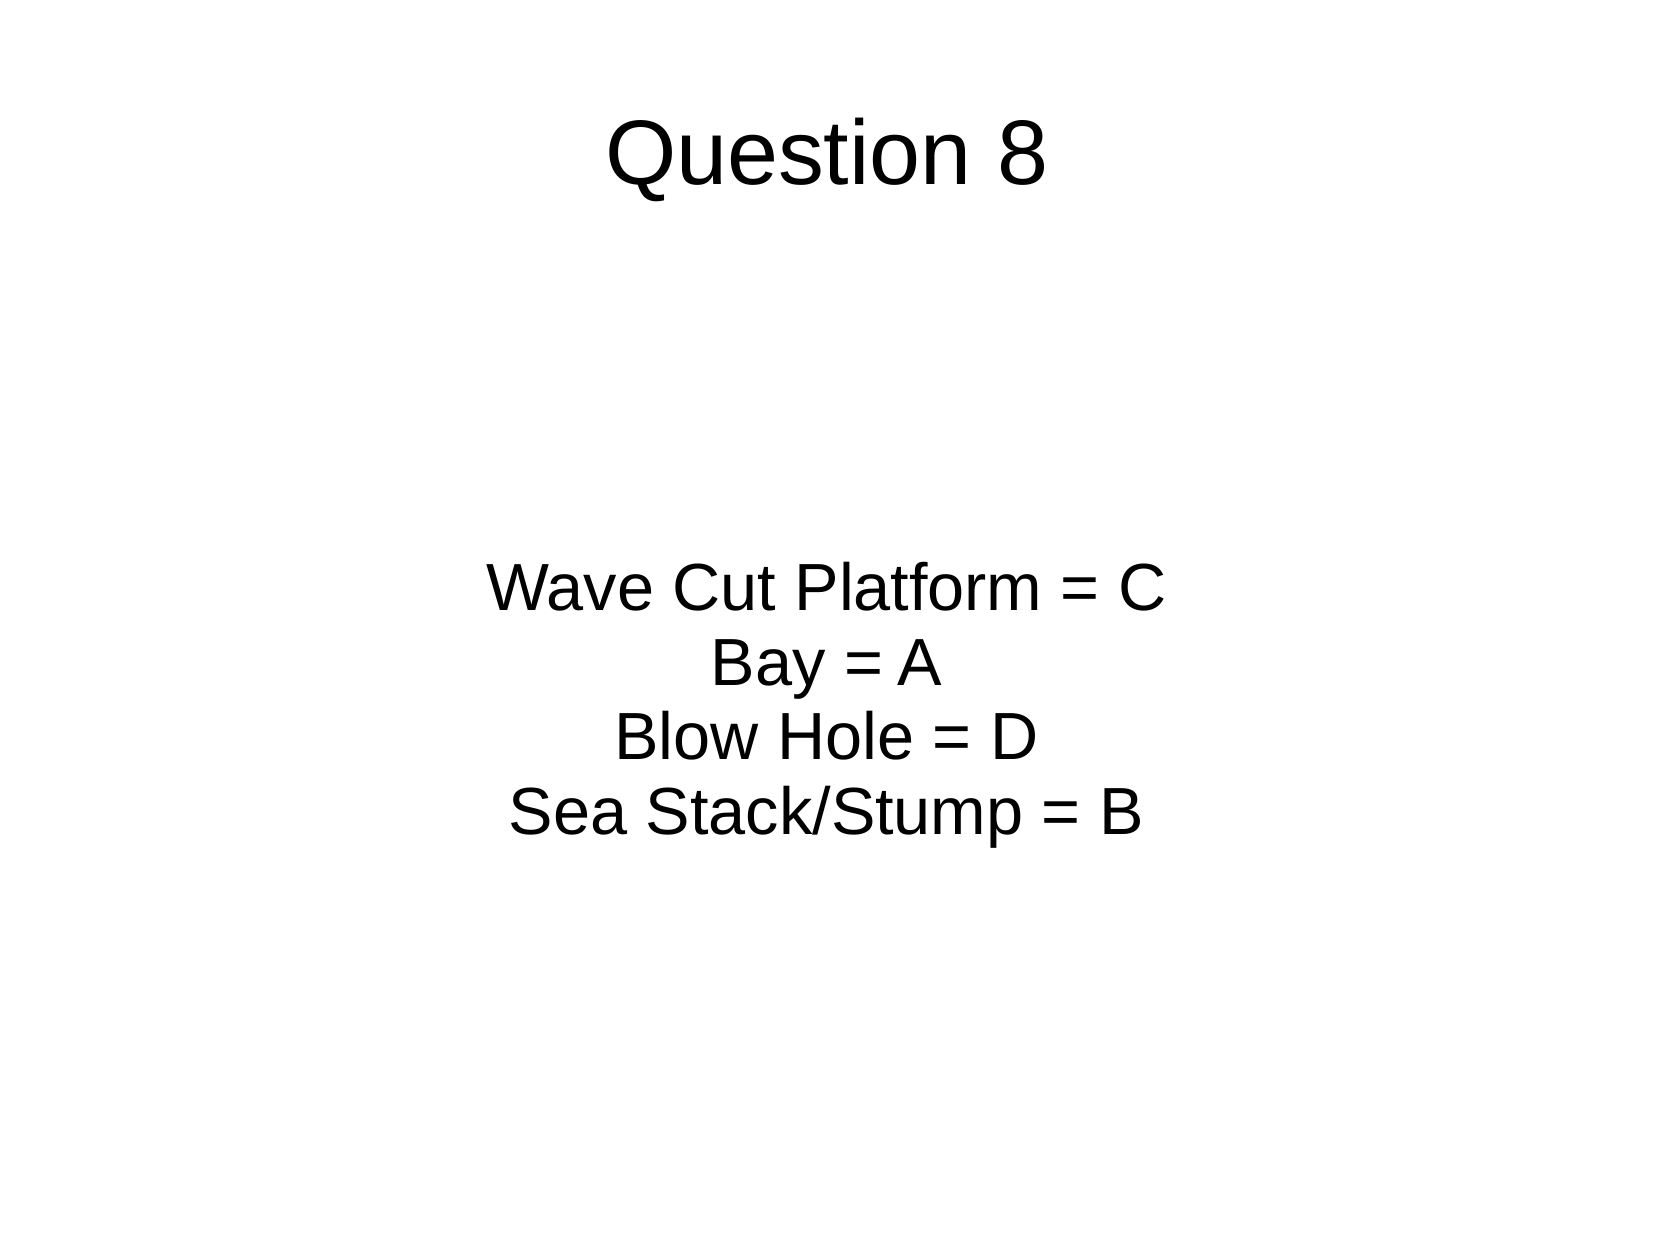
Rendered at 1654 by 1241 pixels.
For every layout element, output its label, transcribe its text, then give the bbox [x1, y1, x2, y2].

title Question 8 [82, 56, 1571, 250]
subtitle Wave Cut Platform = C Bay = A Blow Hole = D Sea Stack/Stump = B [82, 297, 1571, 1102]
